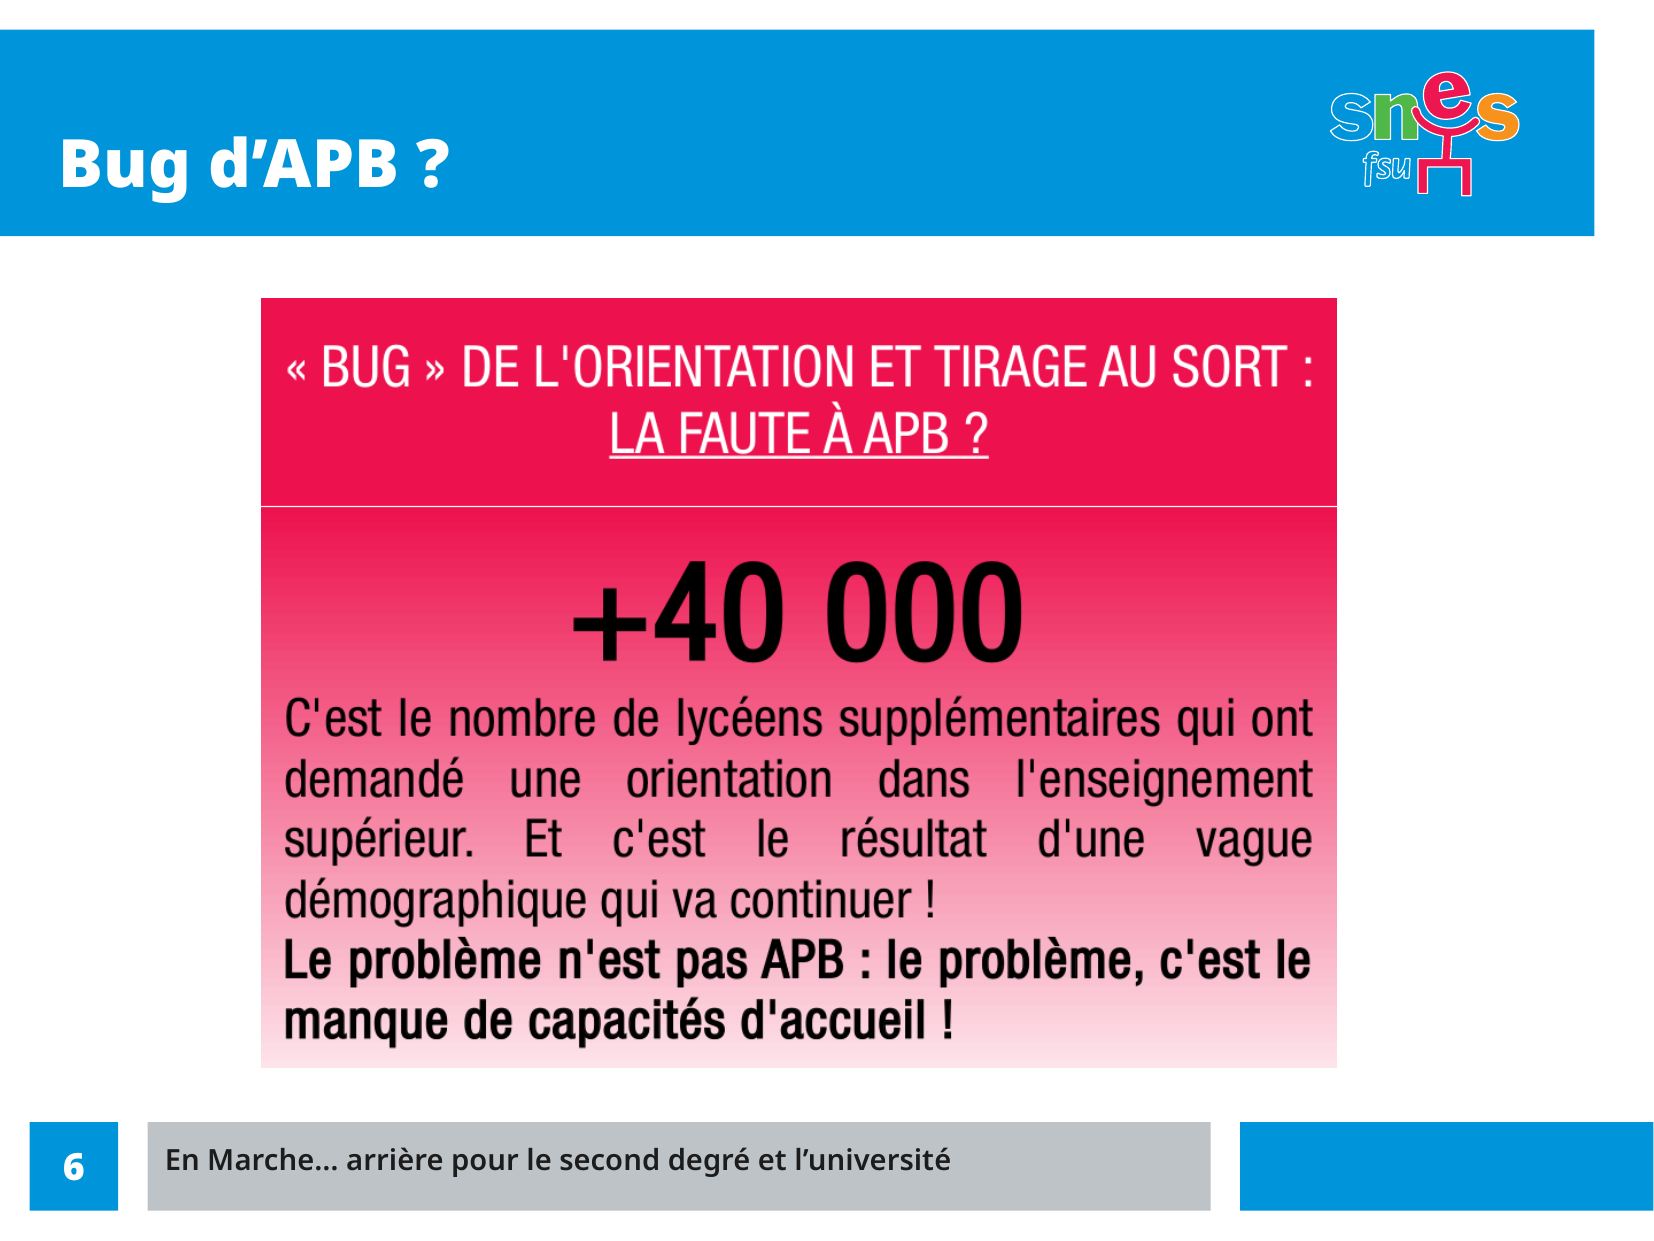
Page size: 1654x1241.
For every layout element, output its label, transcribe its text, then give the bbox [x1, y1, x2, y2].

title Bug d’APB ? [59, 59, 1595, 207]
list En Marche… arrière pour le second degré et l’université [164, 1139, 1183, 1217]
picture [261, 298, 1337, 1068]
